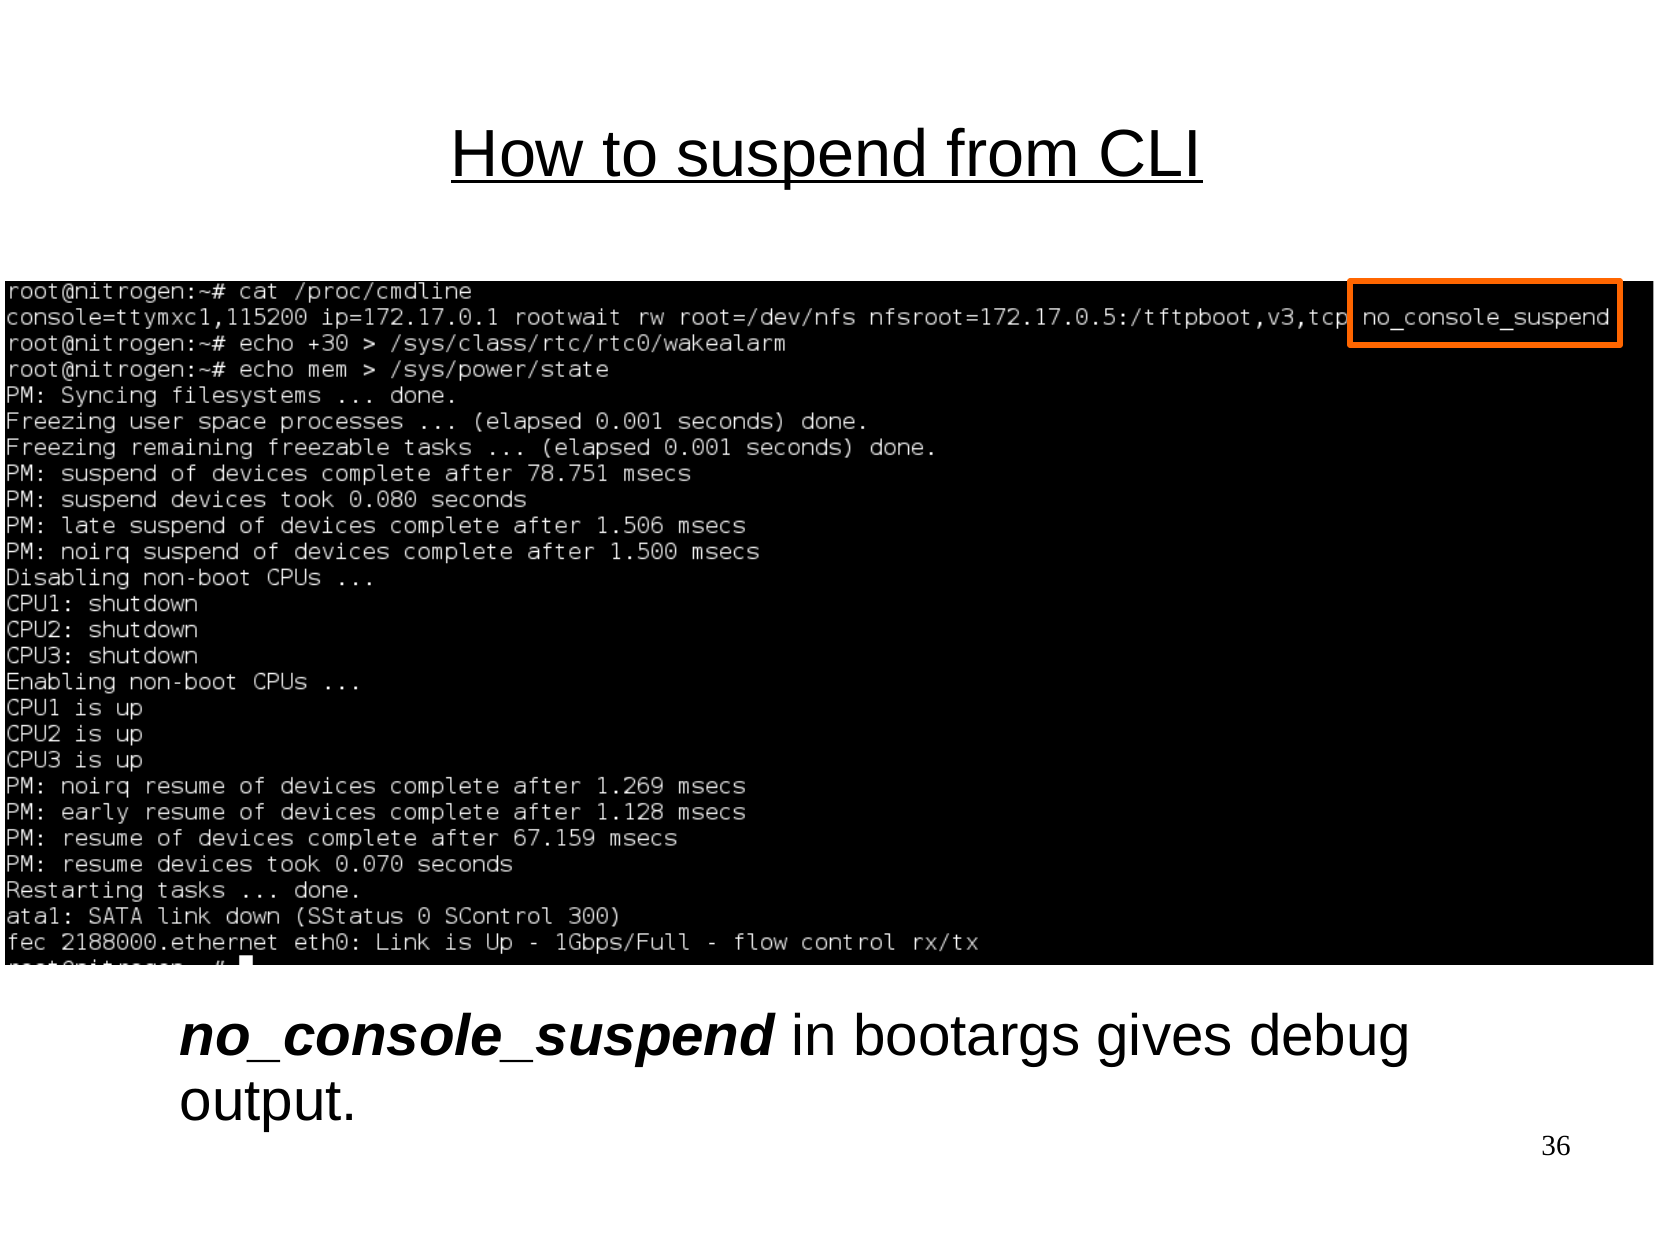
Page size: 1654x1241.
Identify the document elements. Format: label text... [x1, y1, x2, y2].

picture [1353, 284, 1617, 342]
title How to suspend from CLI [82, 49, 1571, 257]
text_box no_console_suspend in bootargs gives debug output. [165, 995, 1501, 1141]
picture [5, 281, 1654, 966]
